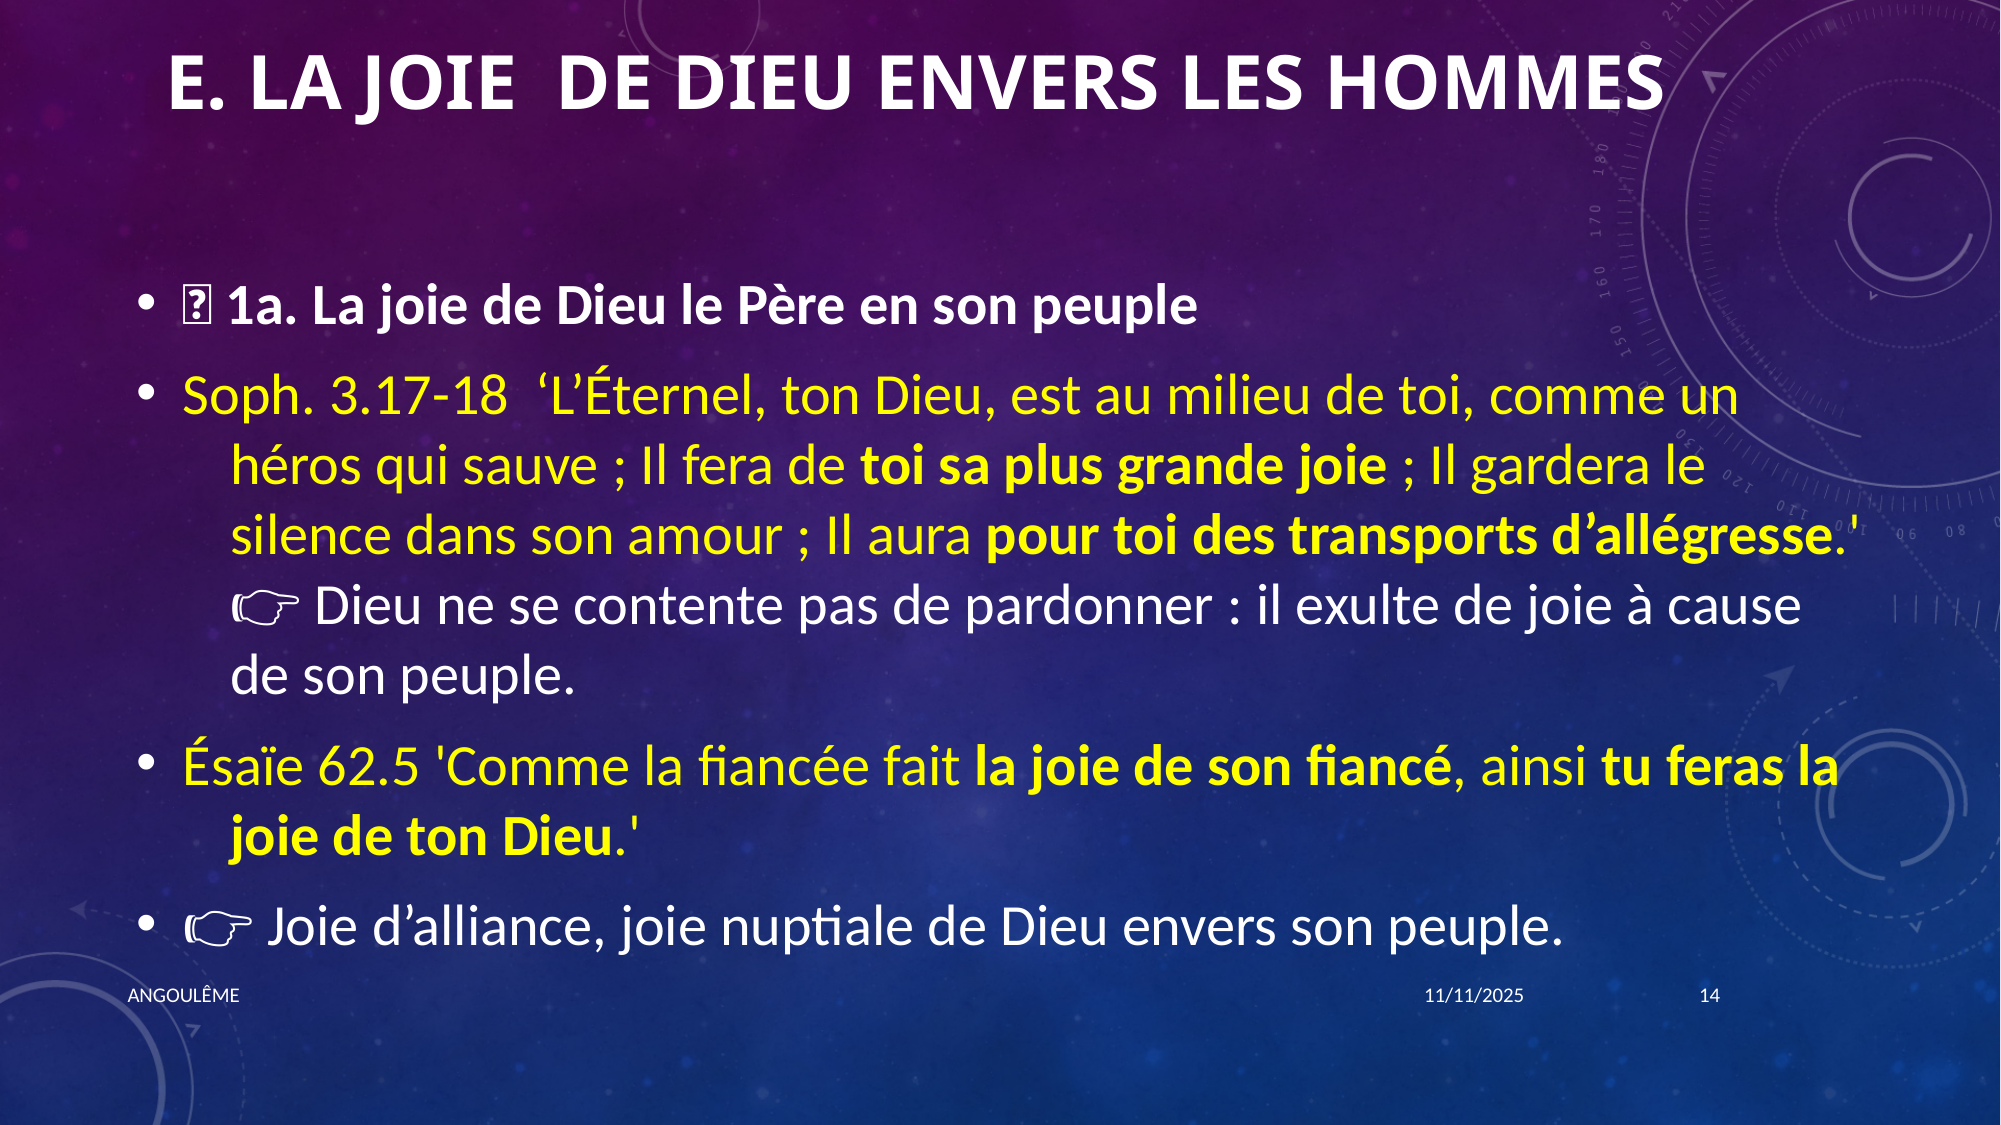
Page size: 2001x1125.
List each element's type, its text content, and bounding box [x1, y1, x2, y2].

text_box ANGOULÊME [112, 963, 1397, 1026]
list ✨ 1a. La joie de Dieu le Père en son peuple Soph. 3.17-18 ‘L’Éternel, ton Dieu, est au milieu de toi, comme un héros qui sauve ; Il fera de toi sa plus grande joie ; Il gardera le silence dans son amour ; Il aura pour toi des transports d’allégresse.' 👉 Dieu ne se contente pas de pardonner : il exulte de joie à cause de son peuple. Ésaïe 62.5 'Comme la fiancée fait la joie de son fiancé, ainsi tu feras la joie de ton Dieu.' 👉 Joie d’alliance, joie nuptiale de Dieu envers son peuple. [121, 228, 1879, 996]
title E. La joie de Dieu envers les hommes [0, 0, 1775, 159]
text_box 11/11/2025 [1409, 963, 1672, 1026]
text_box [1684, 963, 1775, 1026]
